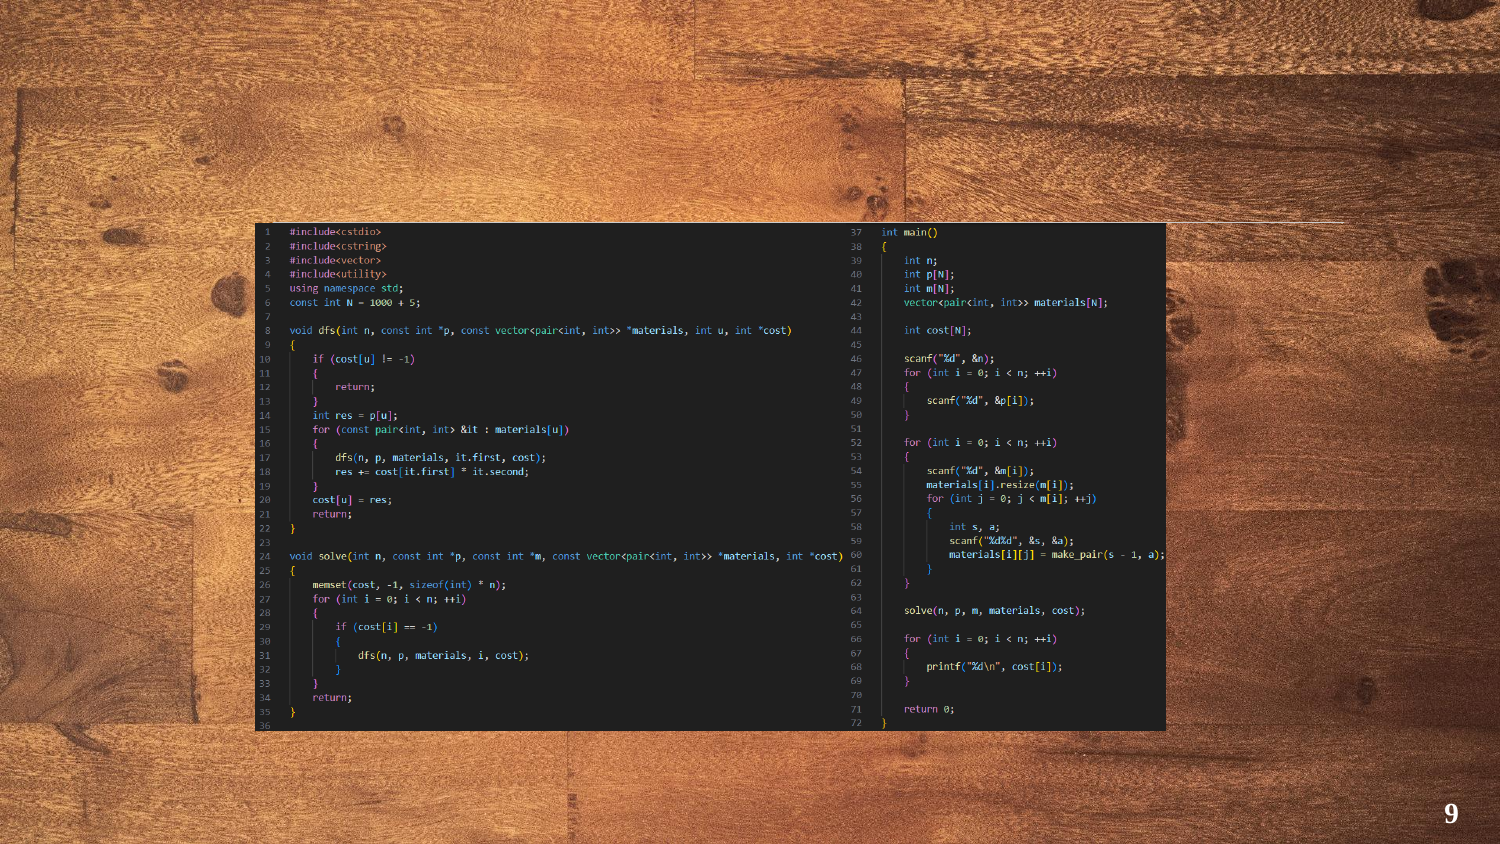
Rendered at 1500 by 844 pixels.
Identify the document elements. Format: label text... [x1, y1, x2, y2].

slide_number 9 [1429, 779, 1500, 844]
picture [255, 224, 1166, 731]
title 範例程式 [255, 117, 1341, 233]
